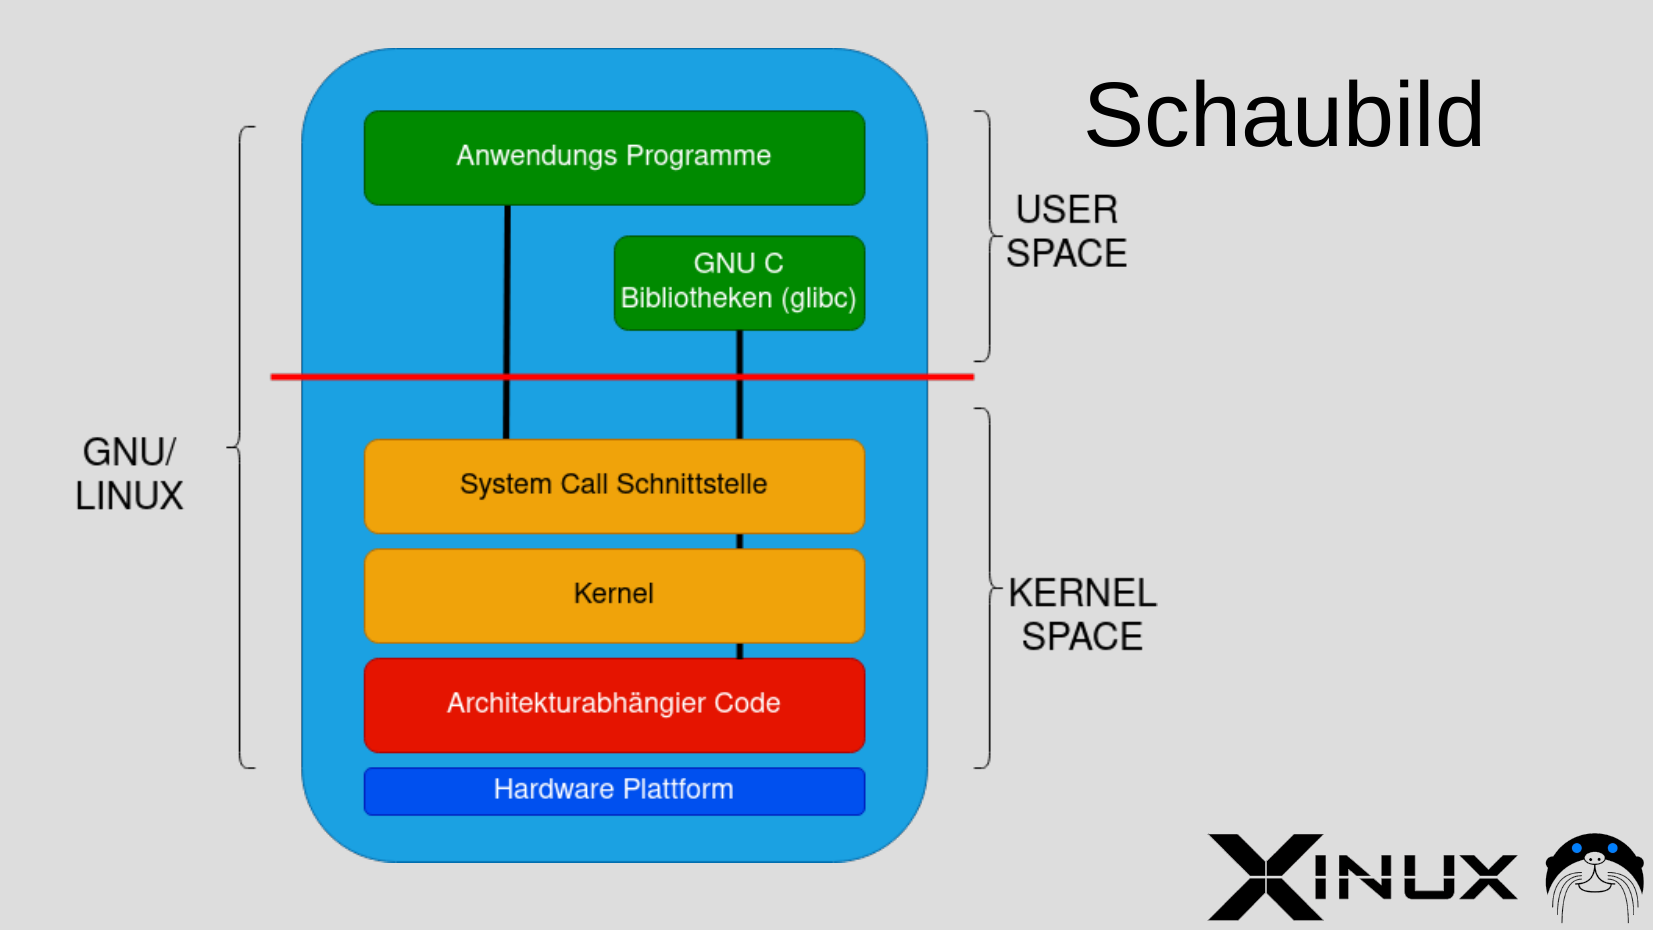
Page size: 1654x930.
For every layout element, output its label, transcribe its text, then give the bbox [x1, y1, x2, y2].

picture [75, 48, 1158, 863]
picture [1200, 824, 1650, 930]
title Schaubild [82, 37, 1571, 193]
